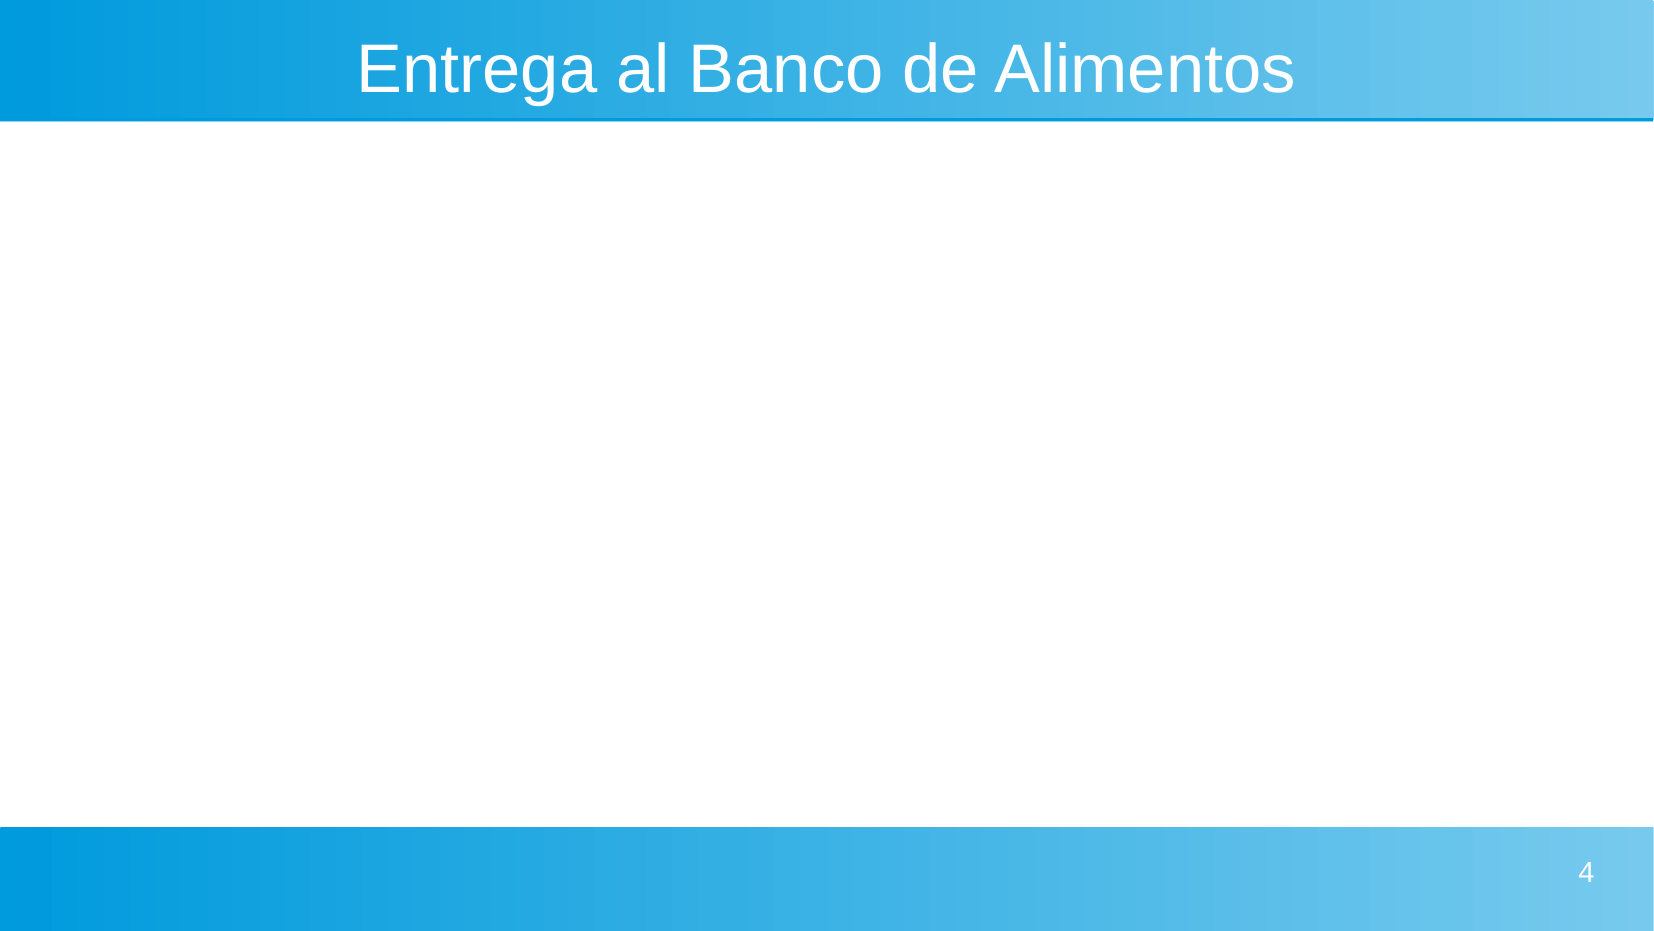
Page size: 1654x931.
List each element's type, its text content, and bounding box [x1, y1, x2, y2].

title Entrega al Banco de Alimentos [59, 29, 1595, 108]
